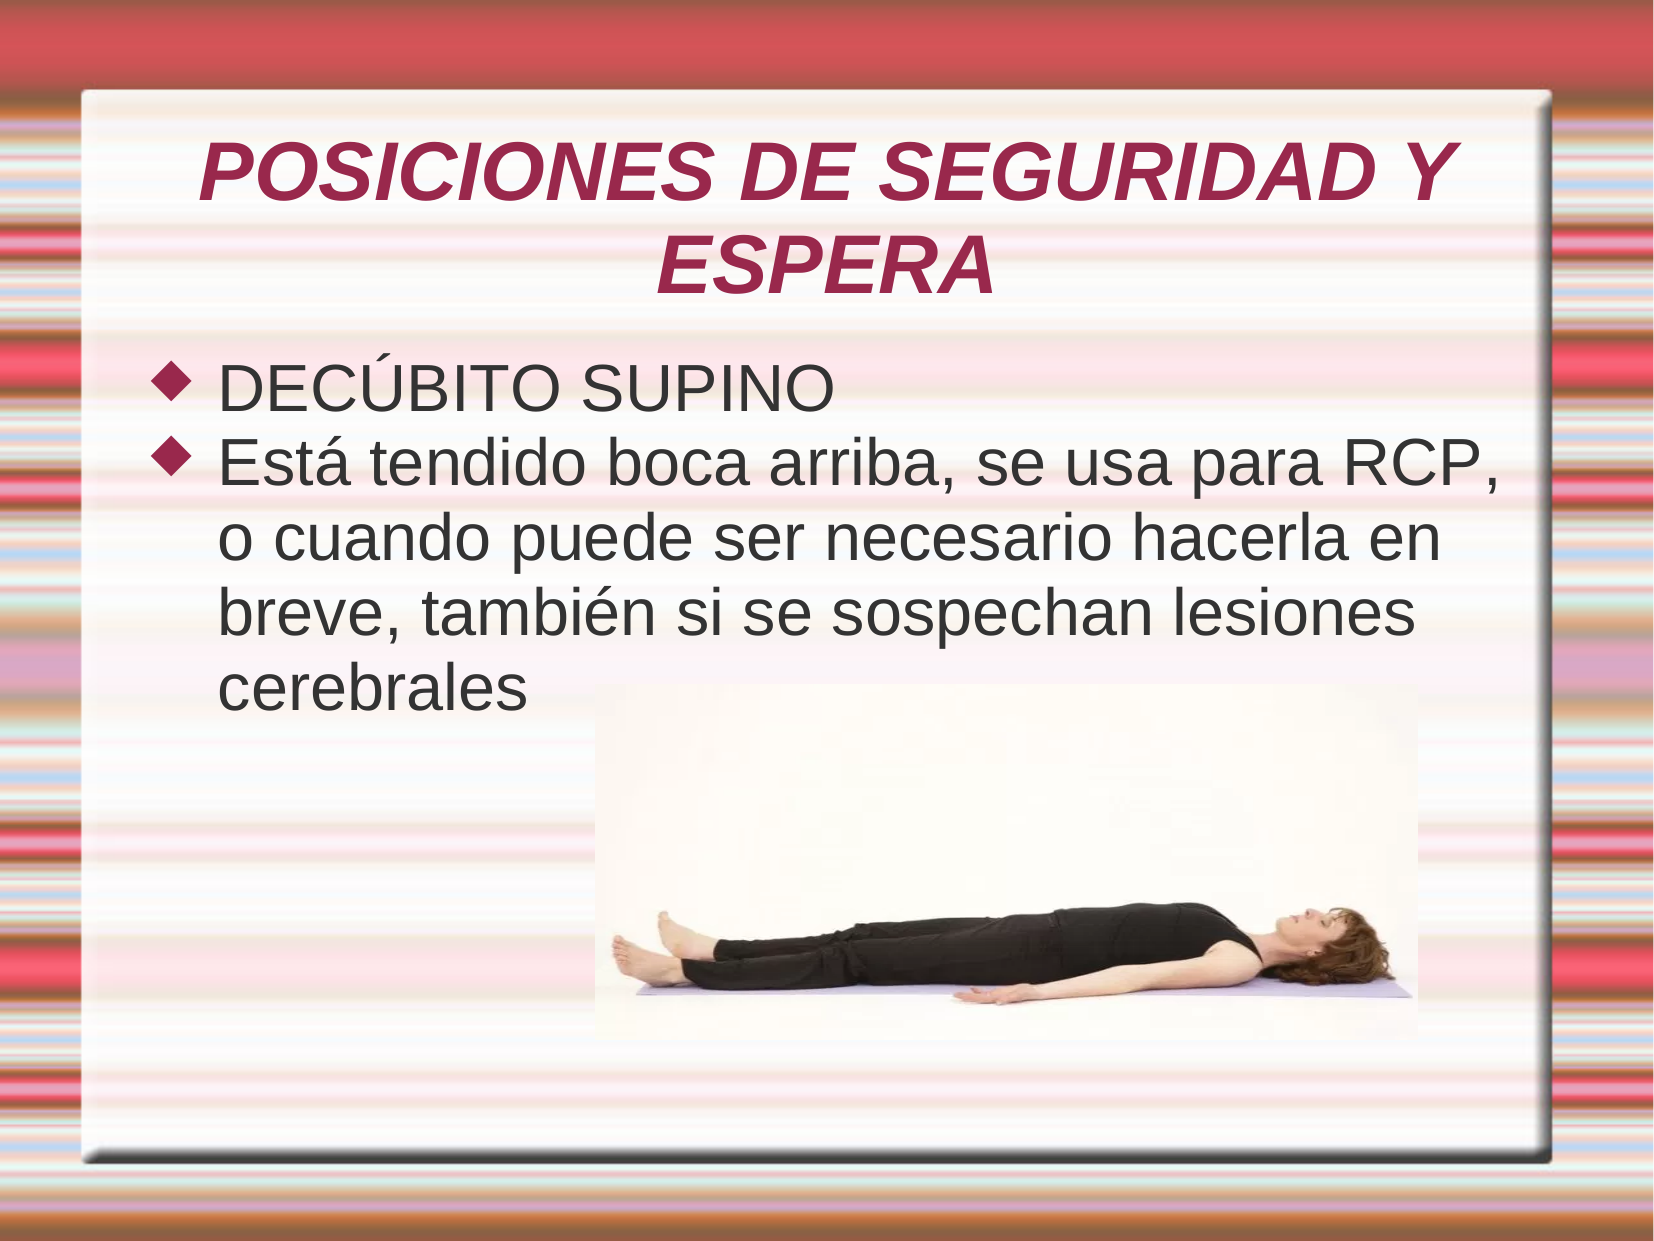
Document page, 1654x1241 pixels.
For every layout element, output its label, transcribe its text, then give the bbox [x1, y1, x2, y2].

title POSICIONES DE SEGURIDAD Y ESPERA [121, 114, 1534, 322]
list DECÚBITO SUPINO Está tendido boca arriba, se usa para RCP, o cuando puede ser necesario hacerla en breve, también si se sospechan lesiones cerebrales [134, 350, 1516, 1132]
picture [0, 0, 1654, 1241]
